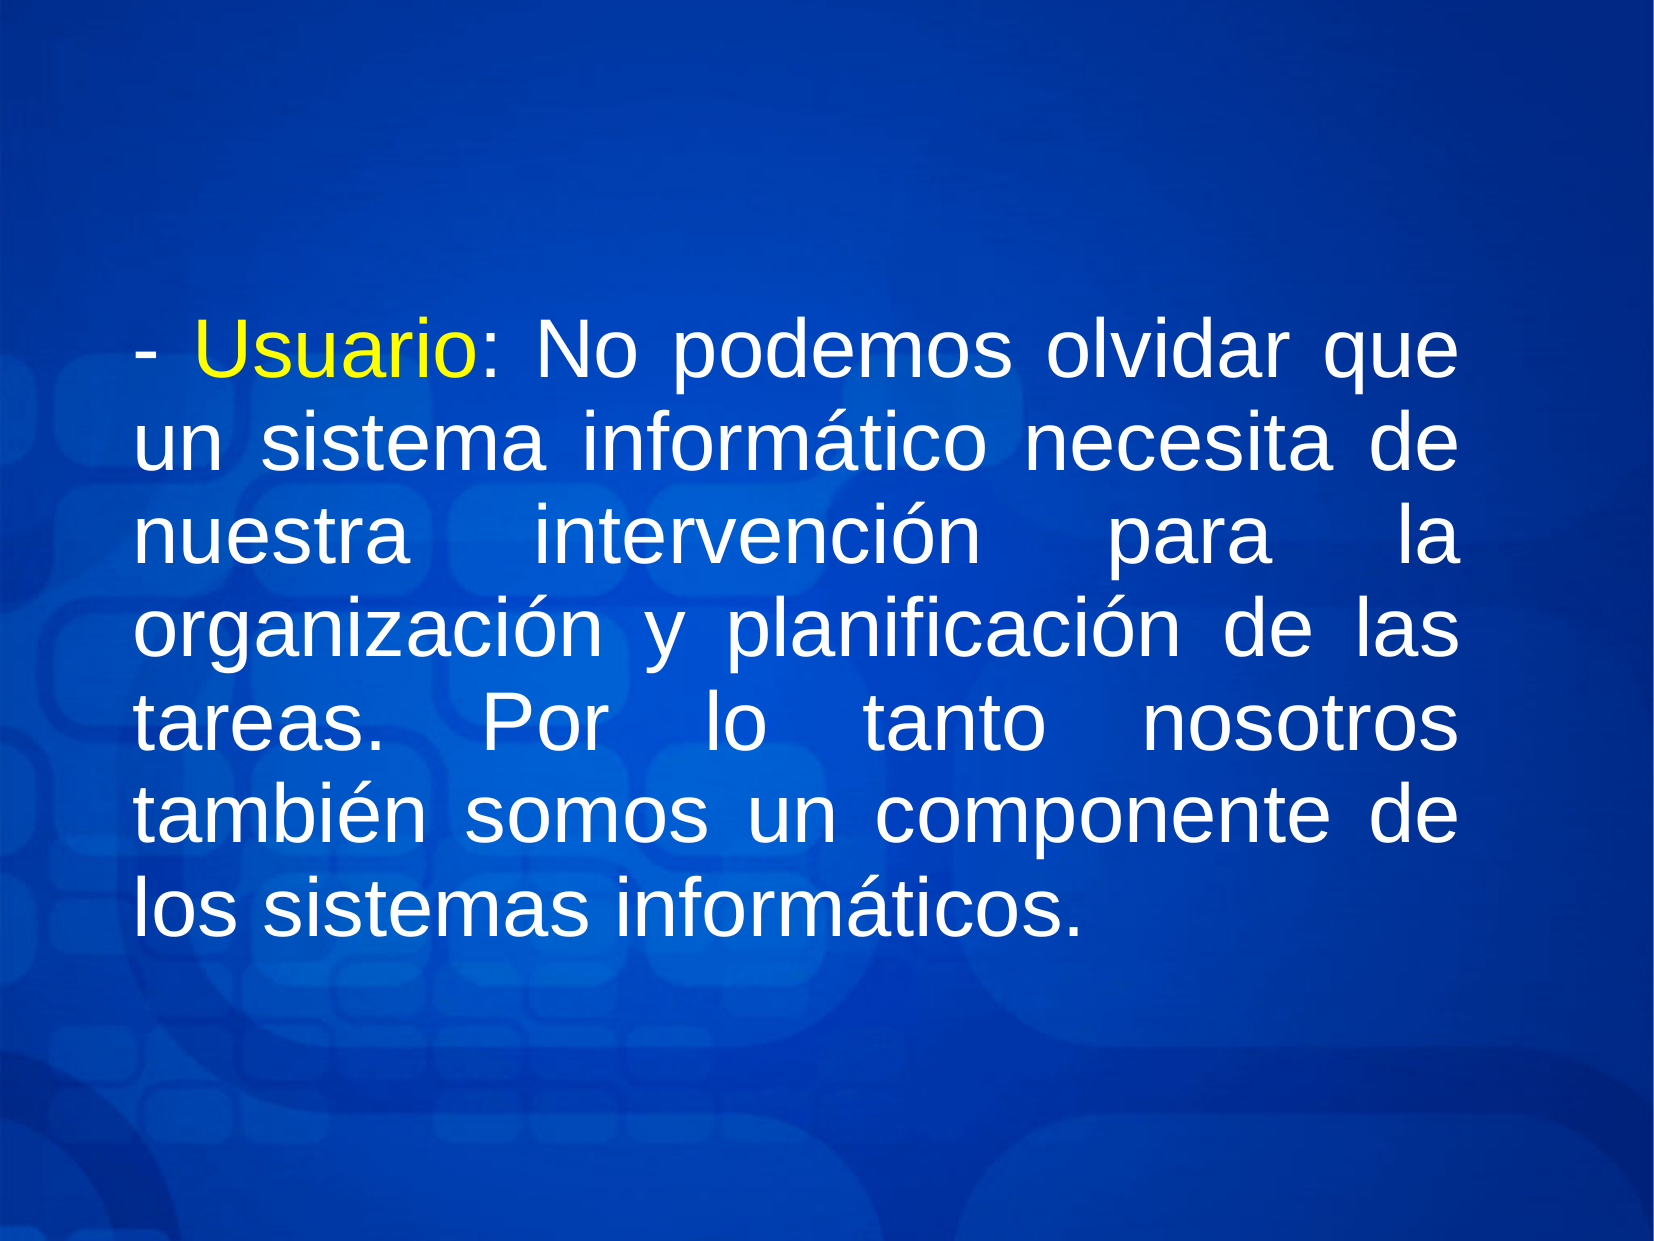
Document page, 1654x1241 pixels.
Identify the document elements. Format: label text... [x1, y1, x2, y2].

picture [0, 0, 1654, 1241]
text_box - Usuario: No podemos olvidar que un sistema informático necesita de nuestra intervención para la organización y planificación de las tareas. Por lo tanto nosotros también somos un componente de los sistemas informáticos. [118, 295, 1477, 962]
